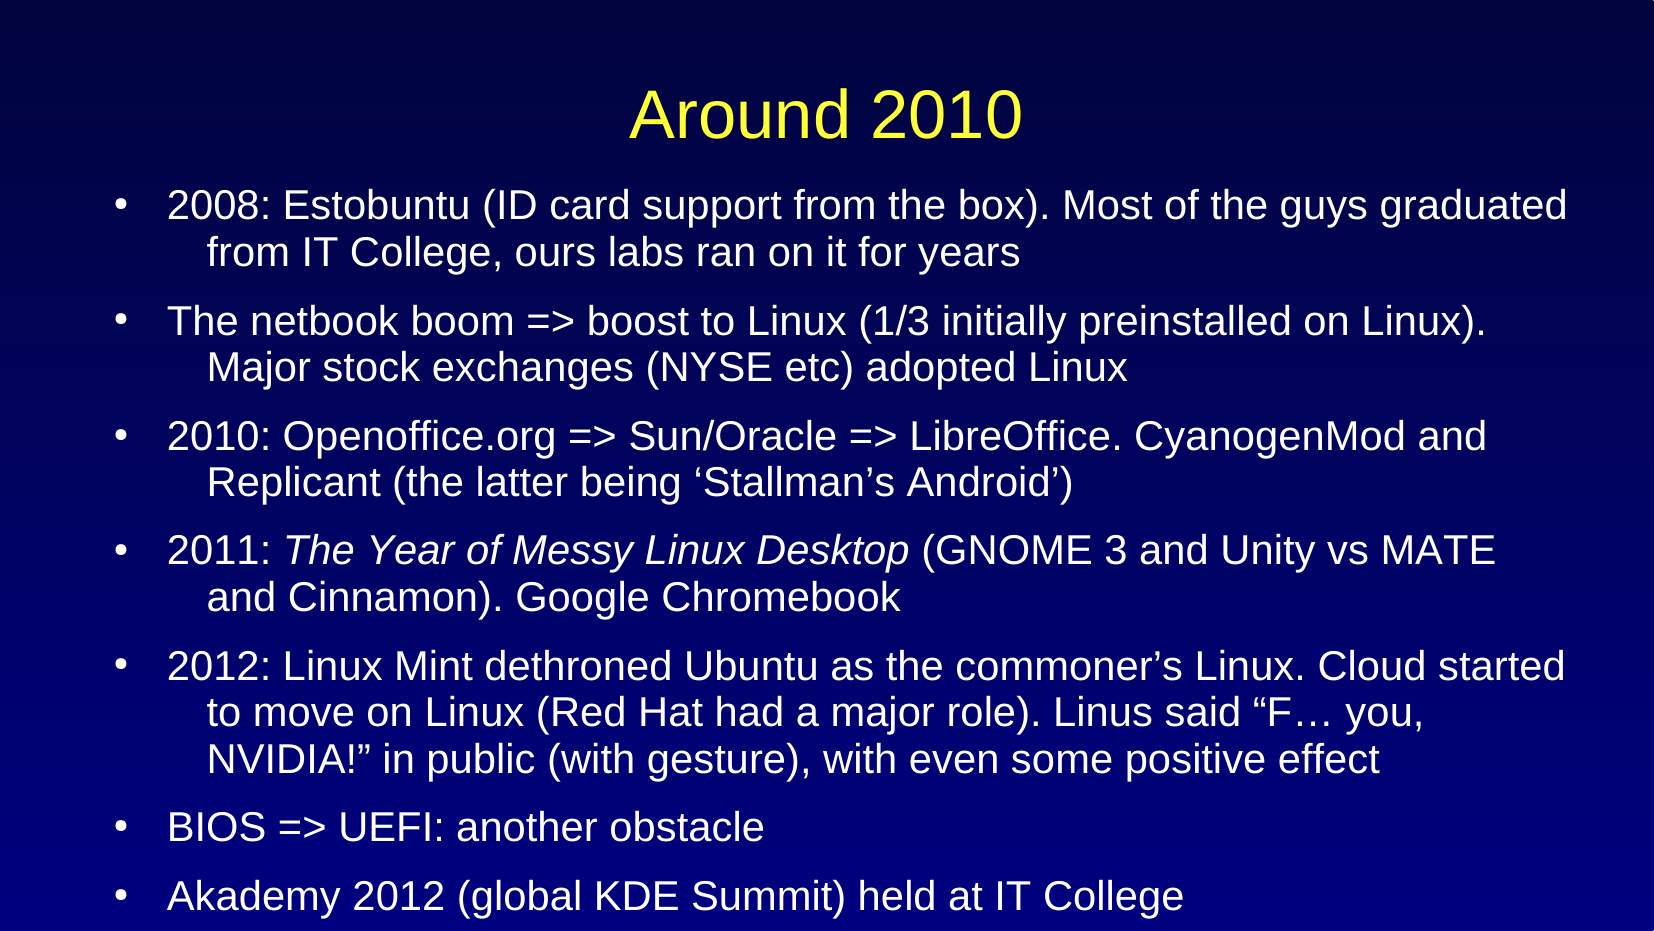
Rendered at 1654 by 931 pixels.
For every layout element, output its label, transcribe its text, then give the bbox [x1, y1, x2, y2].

list 2008: Estobuntu (ID card support from the box). Most of the guys graduated from IT College, ours labs ran on it for years The netbook boom => boost to Linux (1/3 initially preinstalled on Linux). Major stock exchanges (NYSE etc) adopted Linux 2010: Openoffice.org => Sun/Oracle => LibreOffice. CyanogenMod and Replicant (the latter being ‘Stallman’s Android’) 2011: The Year of Messy Linux Desktop (GNOME 3 and Unity vs MATE and Cinnamon). Google Chromebook 2012: Linux Mint dethroned Ubuntu as the commoner’s Linux. Cloud started to move on Linux (Red Hat had a major role). Linus said “F… you, NVIDIA!” in public (with gesture), with even some positive effect BIOS => UEFI: another obstacle Akademy 2012 (global KDE Summit) held at IT College [82, 182, 1571, 919]
title Around 2010 [82, 37, 1571, 182]
